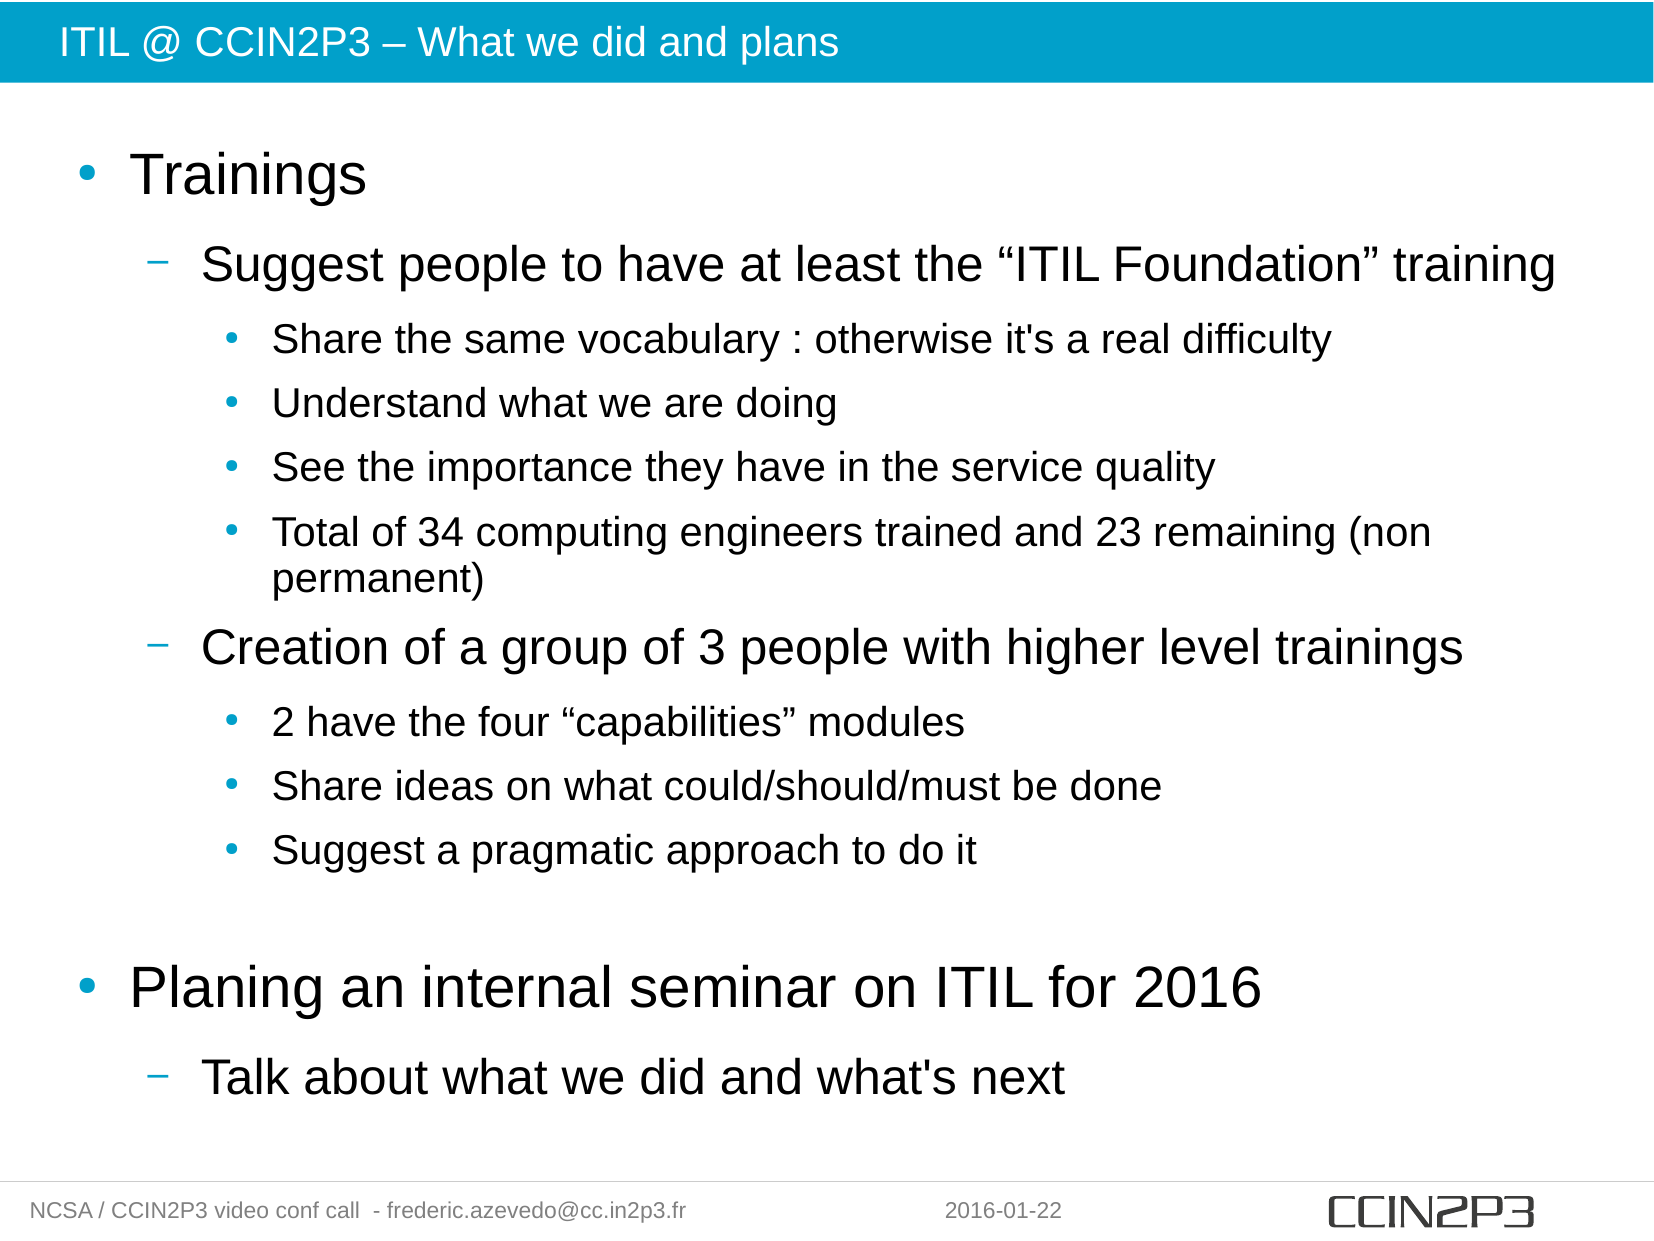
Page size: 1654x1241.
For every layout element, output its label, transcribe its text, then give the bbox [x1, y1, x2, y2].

title ITIL @ CCIN2P3 – What we did and plans [0, 2, 1654, 83]
list Trainings Suggest people to have at least the “ITIL Foundation” training Share the same vocabulary : otherwise it's a real difficulty Understand what we are doing See the importance they have in the service quality Total of 34 computing engineers trained and 23 remaining (non permanent) Creation of a group of 3 people with higher level trainings 2 have the four “capabilities” modules Share ideas on what could/should/must be done Suggest a pragmatic approach to do it Planing an internal seminar on ITIL for 2016 Talk about what we did and what's next [59, 141, 1607, 1134]
